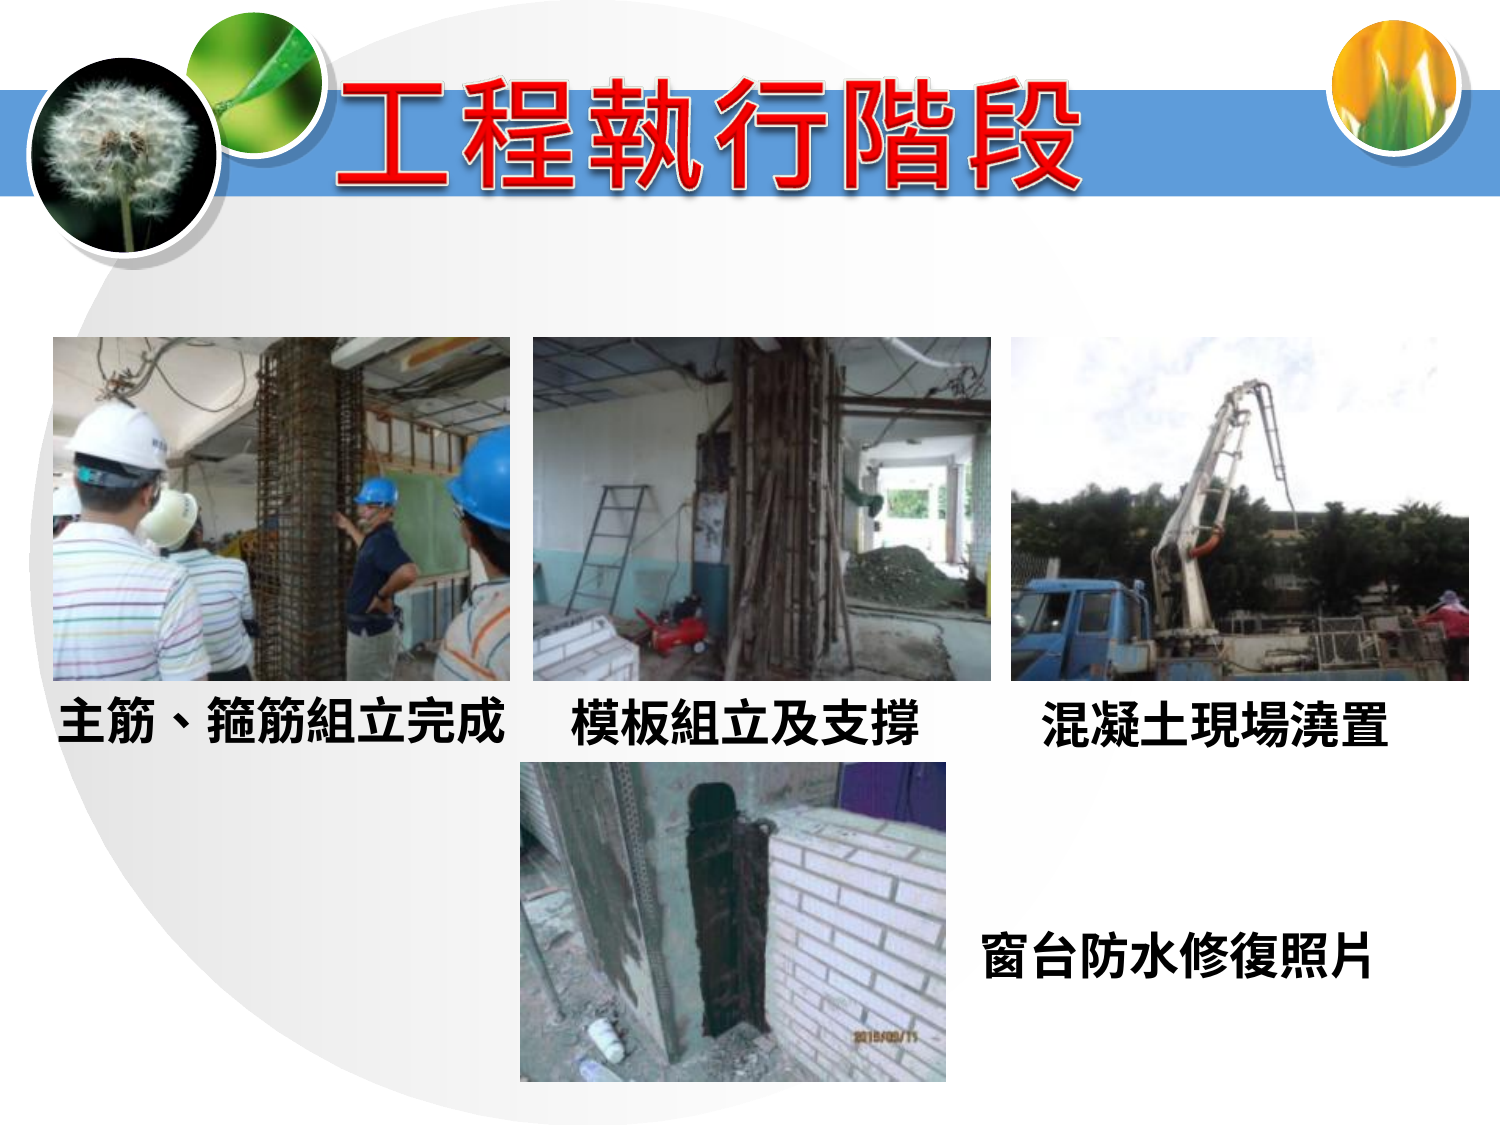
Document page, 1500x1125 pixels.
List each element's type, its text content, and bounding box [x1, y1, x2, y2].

picture [53, 12, 1469, 681]
picture [520, 762, 946, 1082]
text_box 主筋、箍筋組立完成 [41, 681, 523, 758]
picture [1331, 20, 1457, 151]
text_box 窗台防水修復照片 [964, 916, 1395, 993]
text_box 模板組立及支撐 [555, 684, 946, 760]
picture [31, 57, 217, 253]
text_box 混凝土現場澆置 [1025, 685, 1461, 761]
